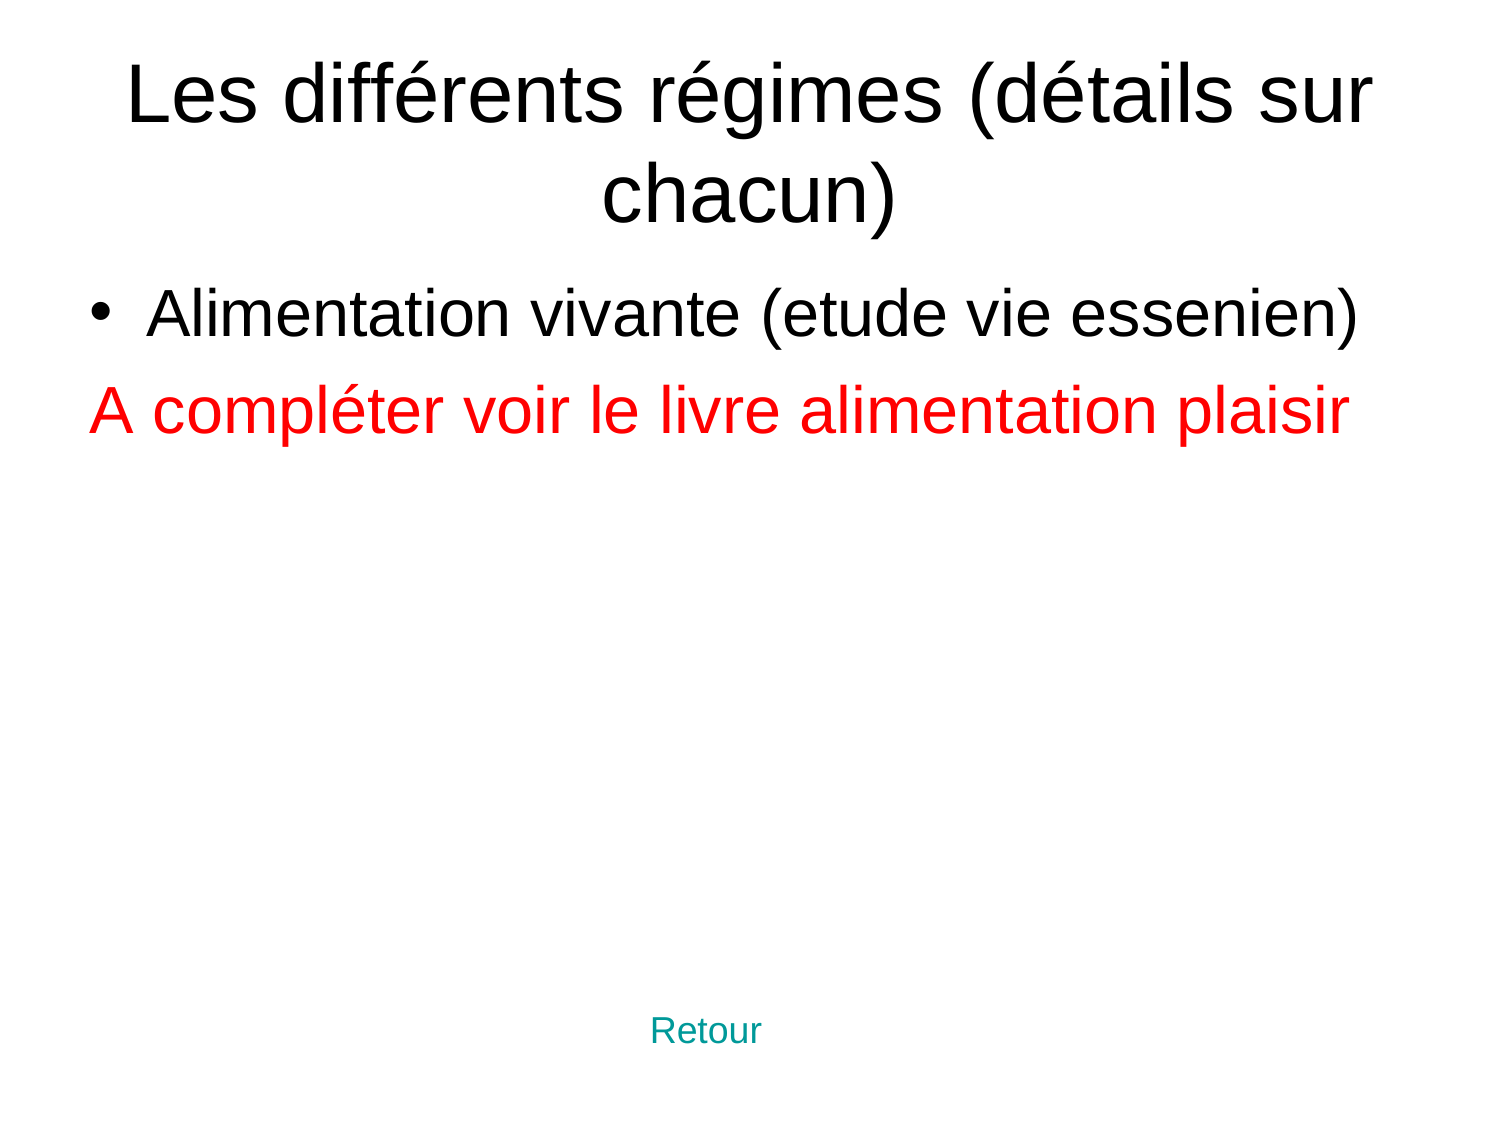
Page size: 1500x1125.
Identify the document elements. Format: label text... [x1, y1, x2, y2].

text_box Retour [635, 998, 788, 1059]
title Les différents régimes (détails sur chacun) [75, 45, 1426, 233]
list Alimentation vivante (etude vie essenien) A compléter voir le livre alimentation plaisir [75, 262, 1426, 1005]
